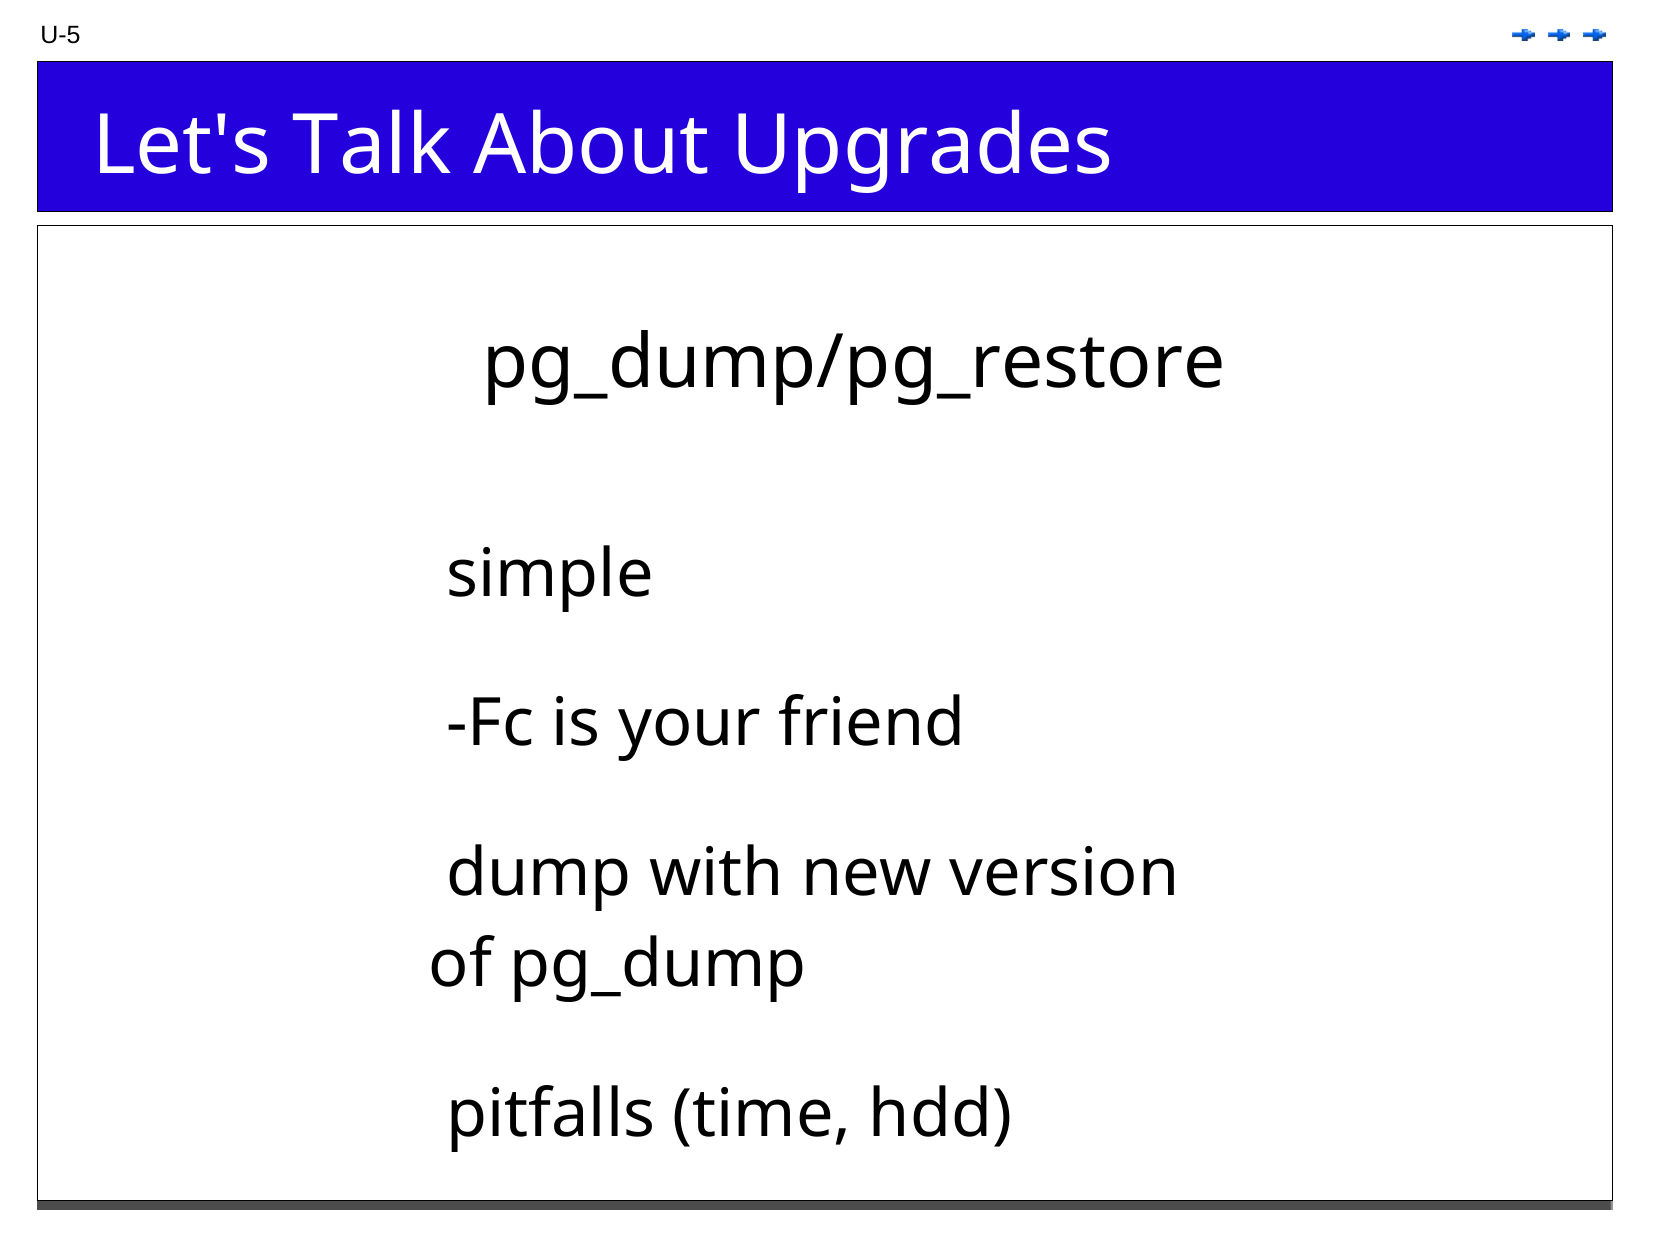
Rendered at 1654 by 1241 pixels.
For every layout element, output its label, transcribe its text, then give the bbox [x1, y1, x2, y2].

text_box [37, 225, 1613, 1201]
picture [1583, 29, 1606, 41]
text_box Let's Talk About Upgrades [77, 77, 1055, 193]
text_box pg_dump/pg_restore [467, 300, 1186, 405]
text_box [37, 61, 1613, 212]
text_box U-5 [25, 13, 151, 70]
picture [1512, 29, 1535, 41]
text_box simple -Fc is your friend dump with new version of pg_dump pitfalls (time, hdd) [414, 517, 1240, 1112]
picture [1548, 29, 1570, 41]
